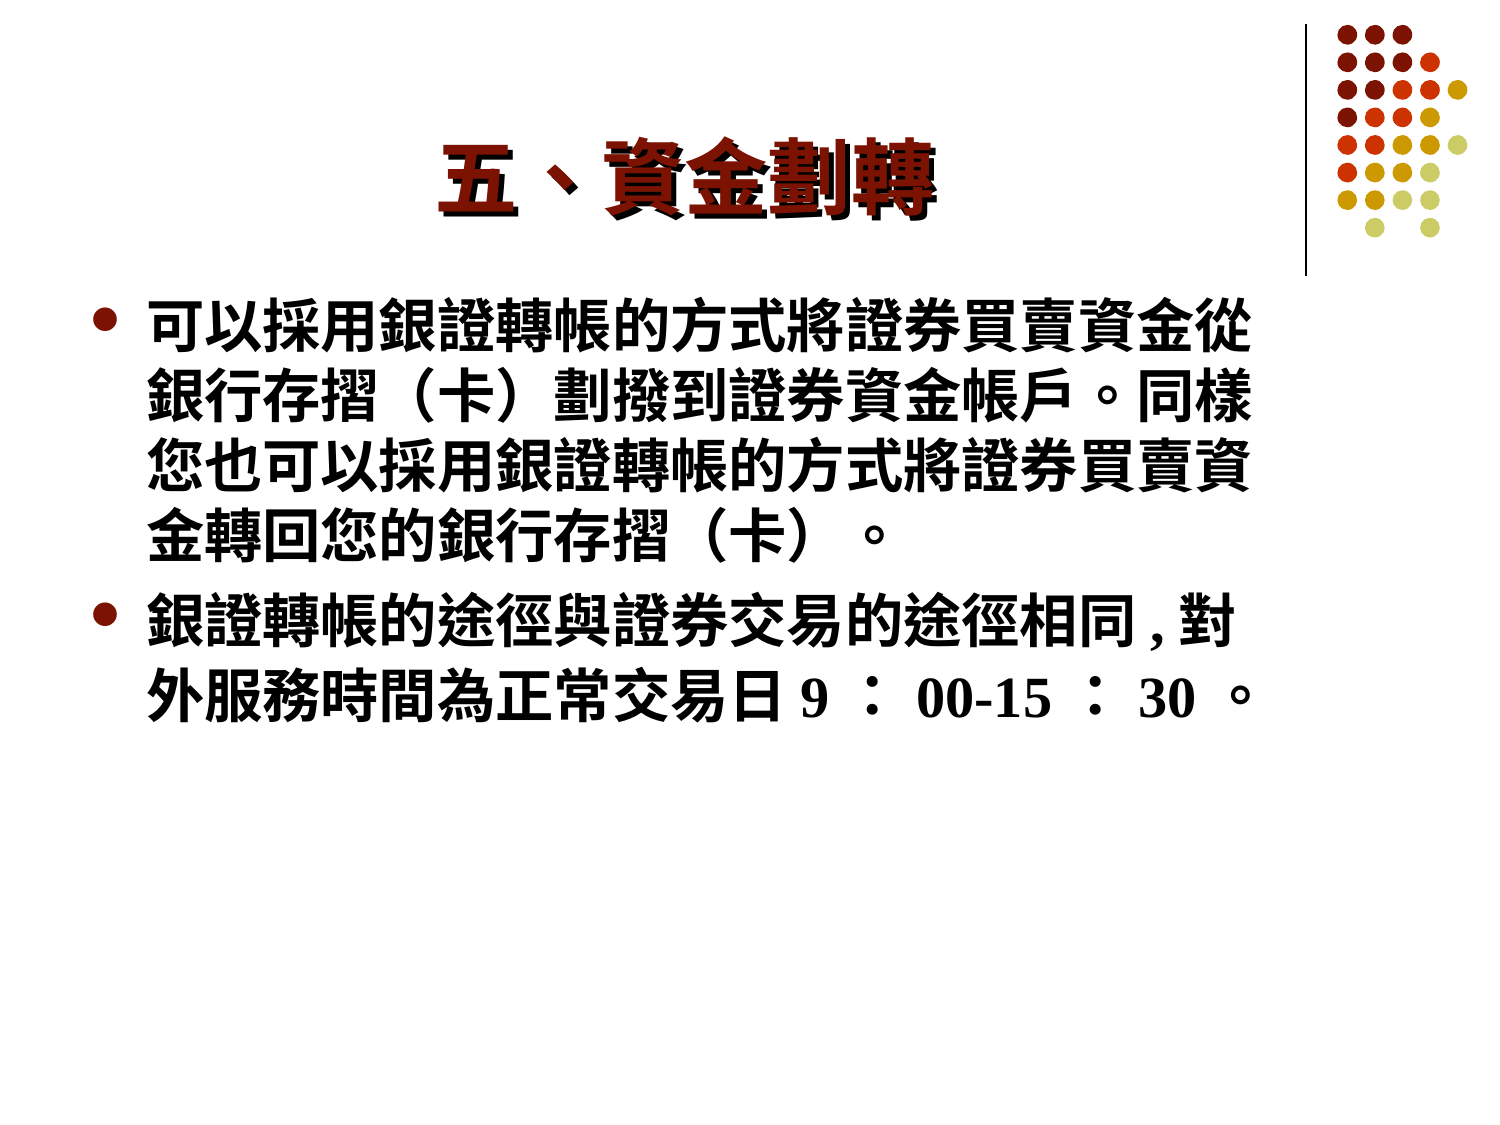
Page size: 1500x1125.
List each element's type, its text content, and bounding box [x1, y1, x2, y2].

list 可以採用銀證轉帳的方式將證券買賣資金從銀行存摺（卡）劃撥到證券資金帳戶。同樣您也可以採用銀證轉帳的方式將證券買賣資金轉回您的銀行存摺（卡）。 銀證轉帳的途徑與證券交易的途徑相同,對外服務時間為正常交易日9：00-15：30。 [75, 282, 1306, 1006]
title 五、資金劃轉 [74, 20, 1313, 233]
